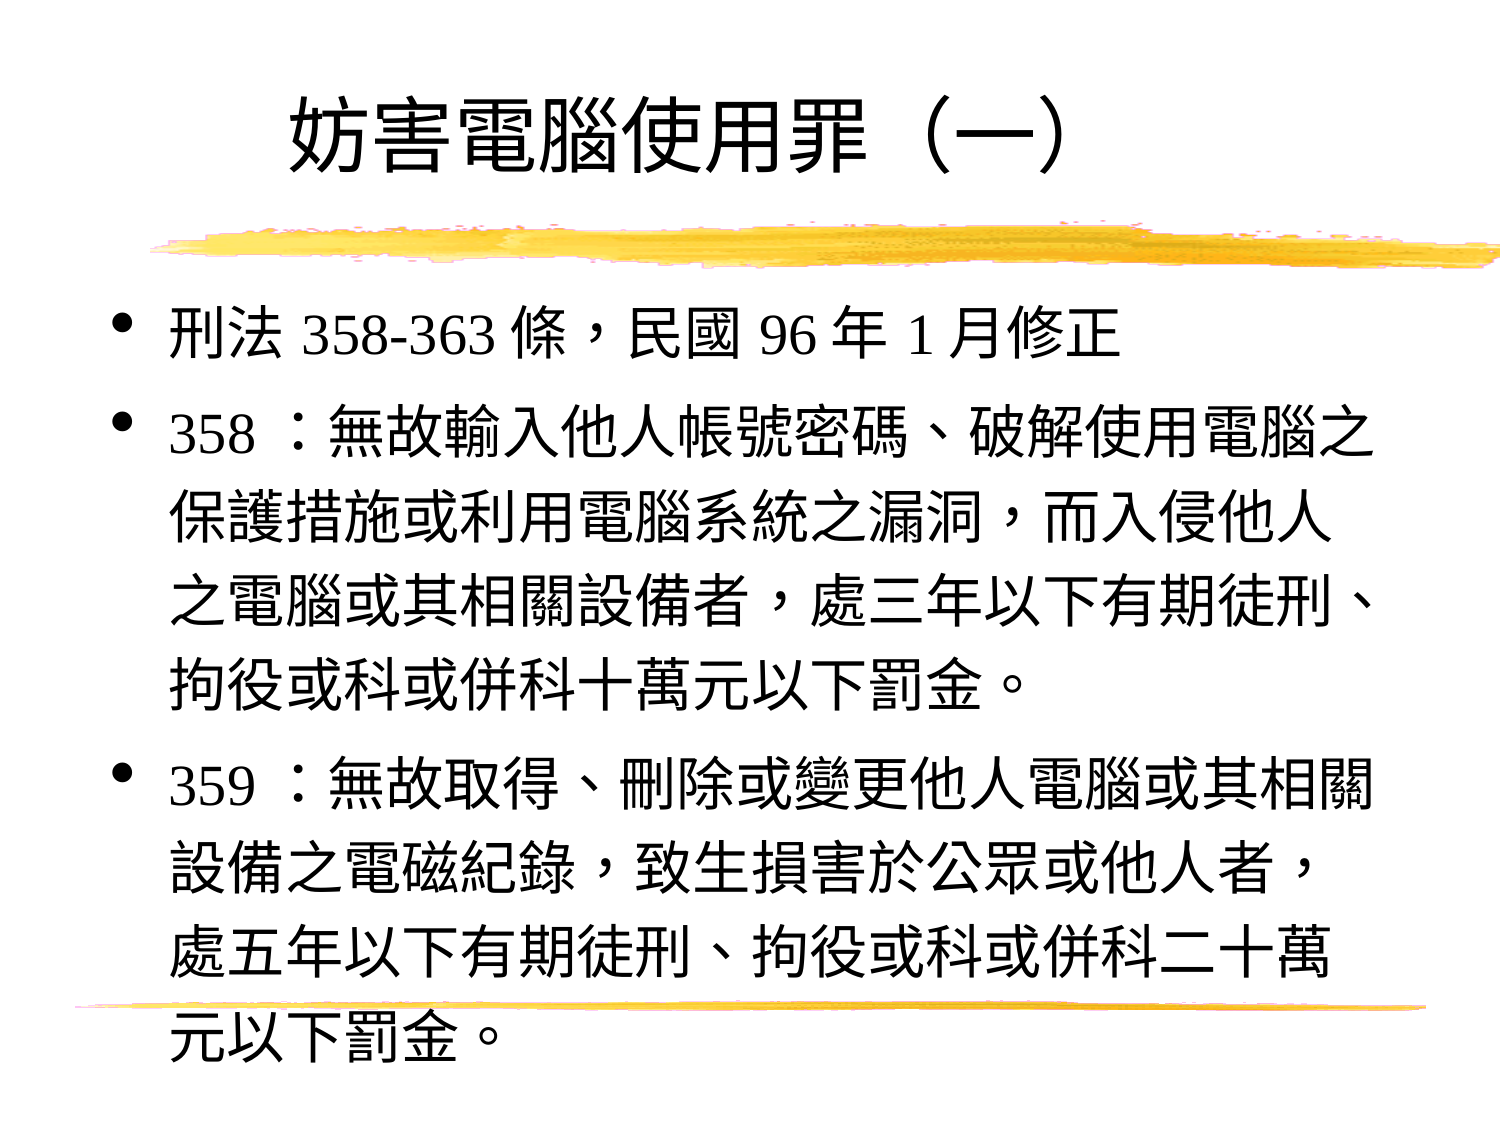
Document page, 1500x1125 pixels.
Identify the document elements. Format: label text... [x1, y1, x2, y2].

picture [75, 999, 1426, 1013]
list 刑法358-363條，民國96年1月修正 358：無故輸入他人帳號密碼、破解使用電腦之保護措施或利用電腦系統之漏洞，而入侵他人之電腦或其相關設備者，處三年以下有期徒刑、拘役或科或併科十萬元以下罰金。 359：無故取得、刪除或變更他人電腦或其相關設備之電磁紀錄，致生損害於公眾或他人者，處五年以下有期徒刑、拘役或科或併科二十萬元以下罰金。 [112, 287, 1388, 963]
title 妨害電腦使用罪（一） [66, 30, 1342, 231]
picture [150, 215, 1500, 279]
